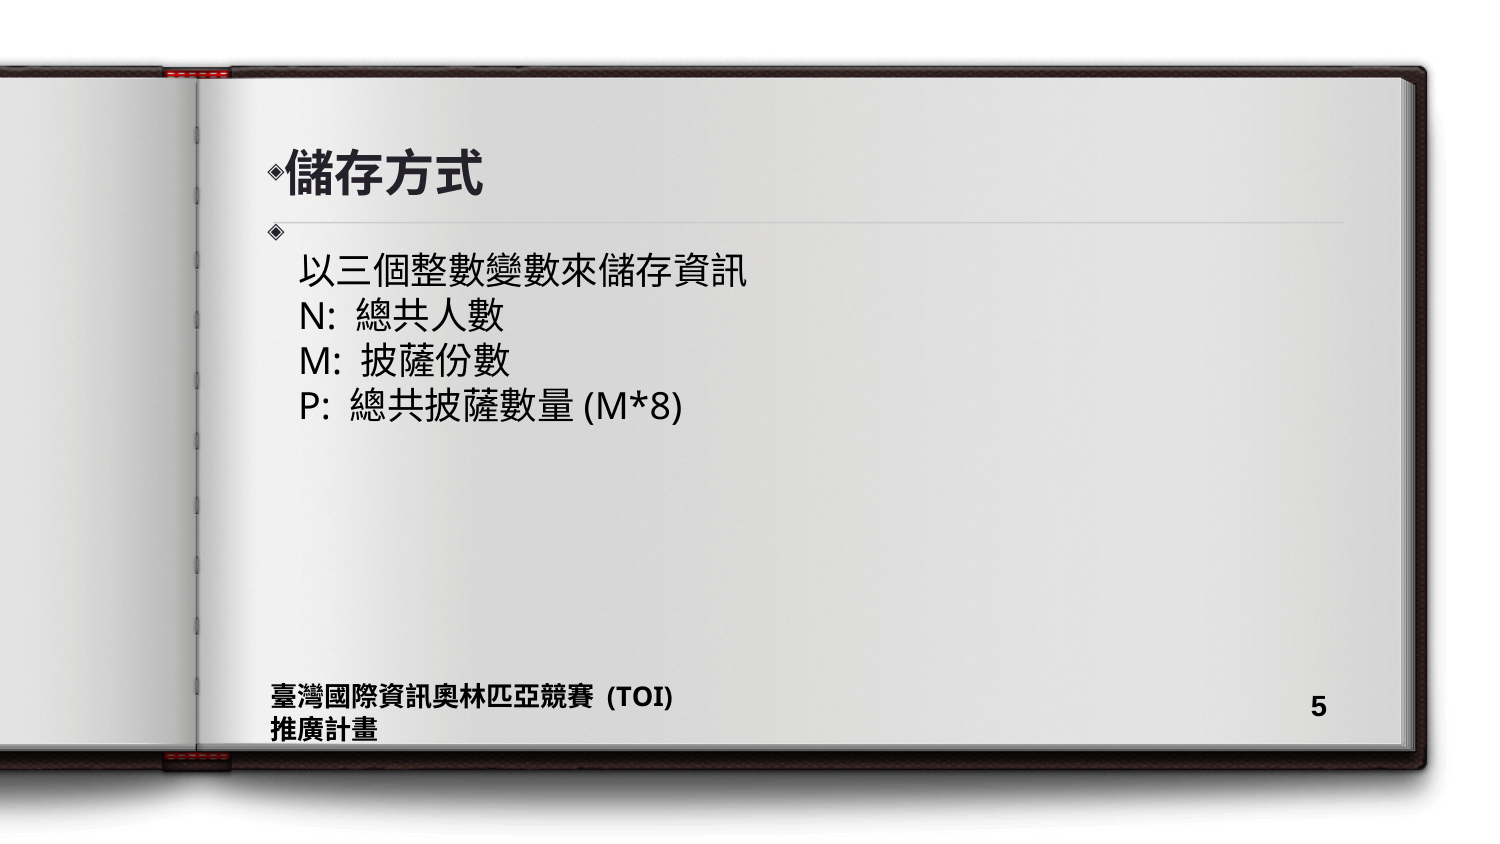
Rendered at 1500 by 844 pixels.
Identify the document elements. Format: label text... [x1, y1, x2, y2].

text_box 以三個整數變數來儲存資訊 N: 總共人數 M: 披薩份數 P: 總共披薩數量(M*8) [283, 240, 1323, 481]
text_box 5 [1295, 672, 1386, 737]
text_box 儲存方式 [252, 126, 746, 216]
